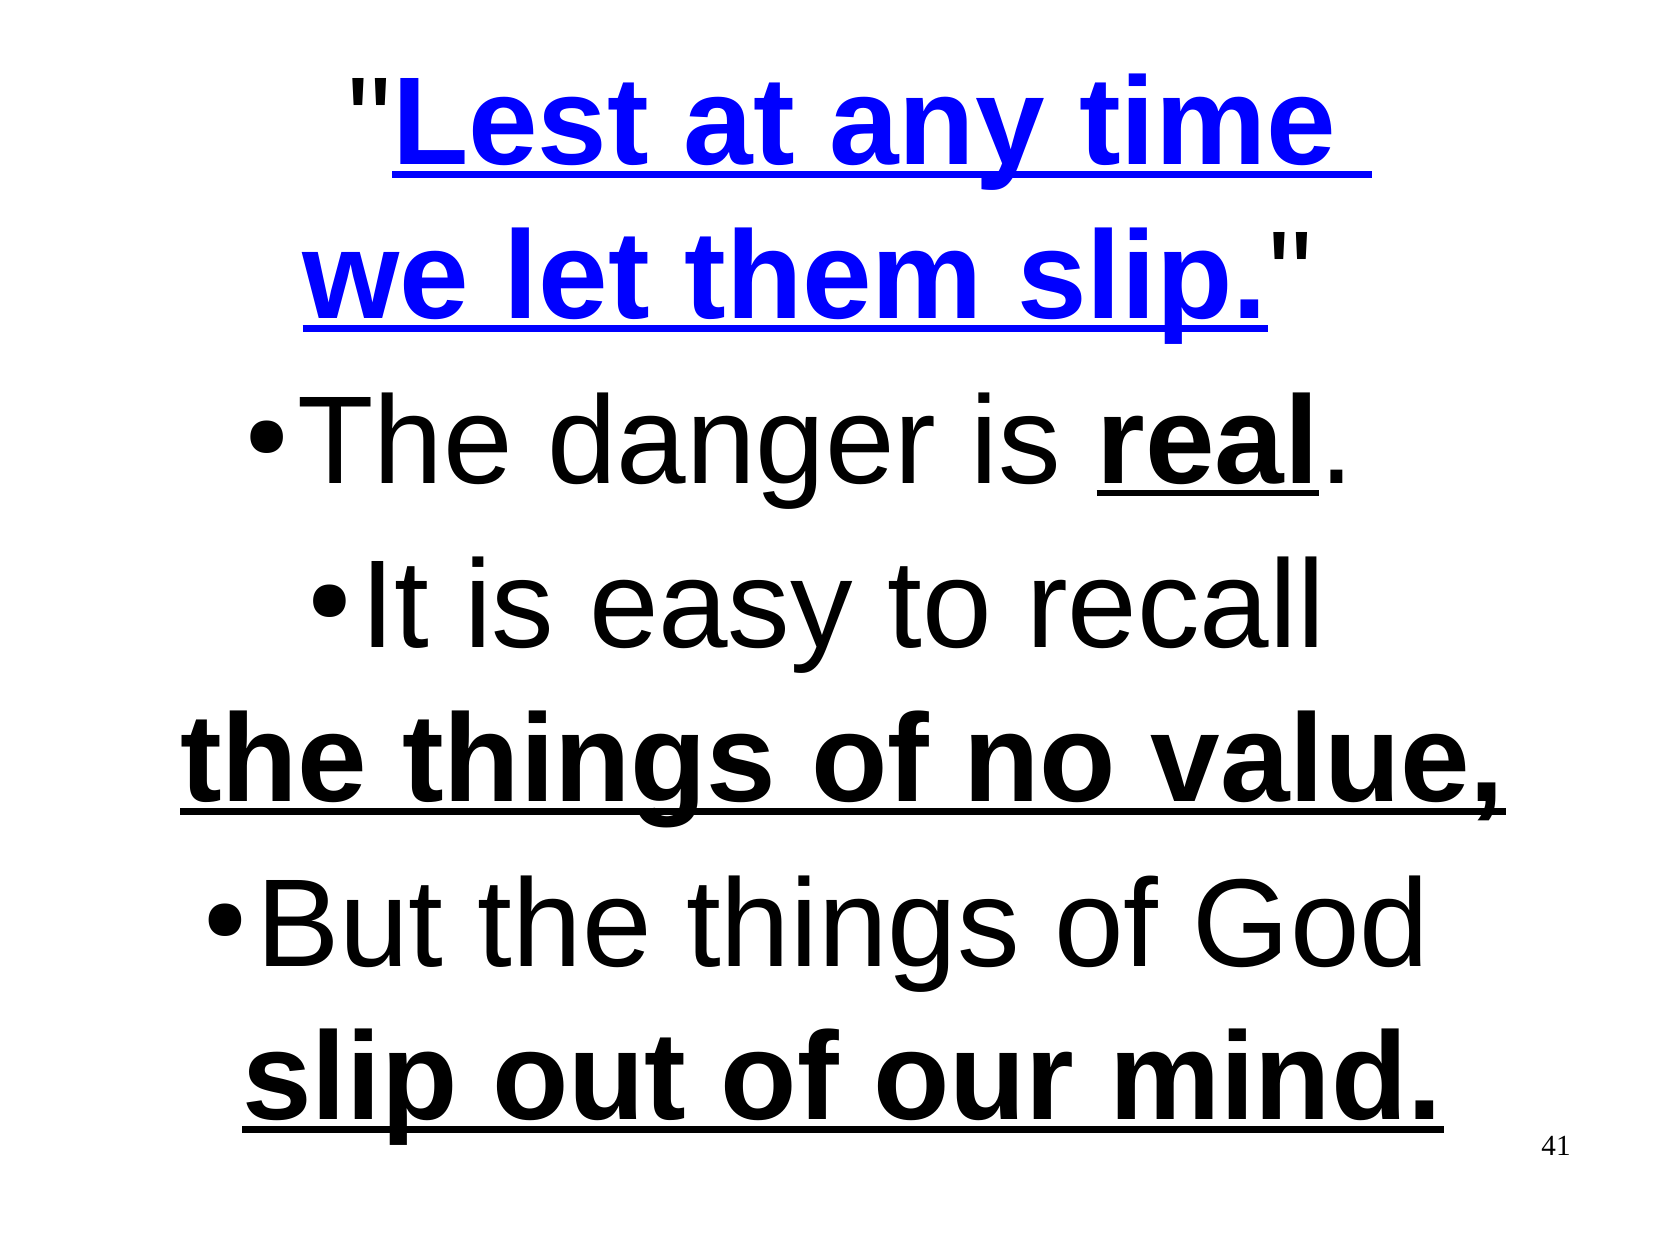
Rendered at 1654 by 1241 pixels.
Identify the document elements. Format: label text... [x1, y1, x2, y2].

list "Lest at any time we let them slip." The danger is real. It is easy to recall the things of no value, But the things of God slip out of our mind. [37, 37, 1613, 1238]
